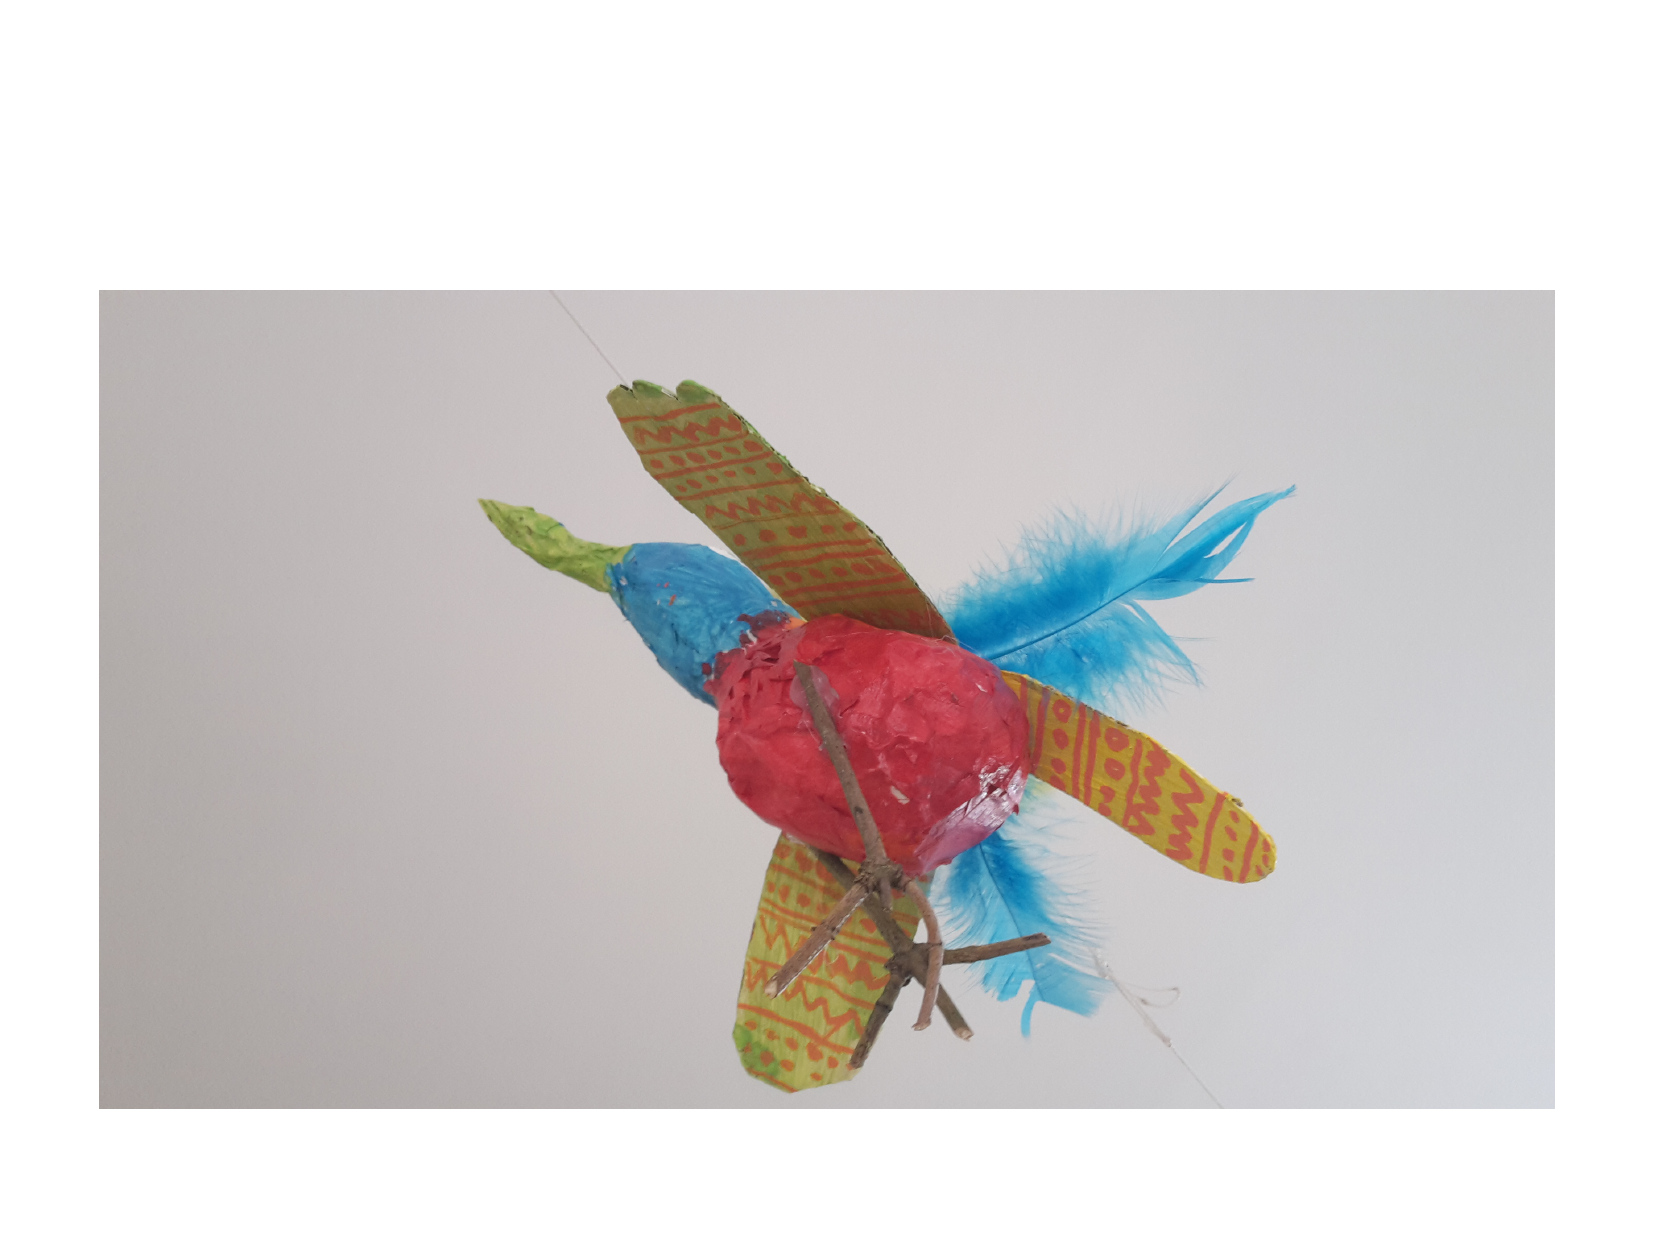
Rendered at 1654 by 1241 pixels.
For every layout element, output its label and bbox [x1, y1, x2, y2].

picture [99, 290, 1555, 1109]
